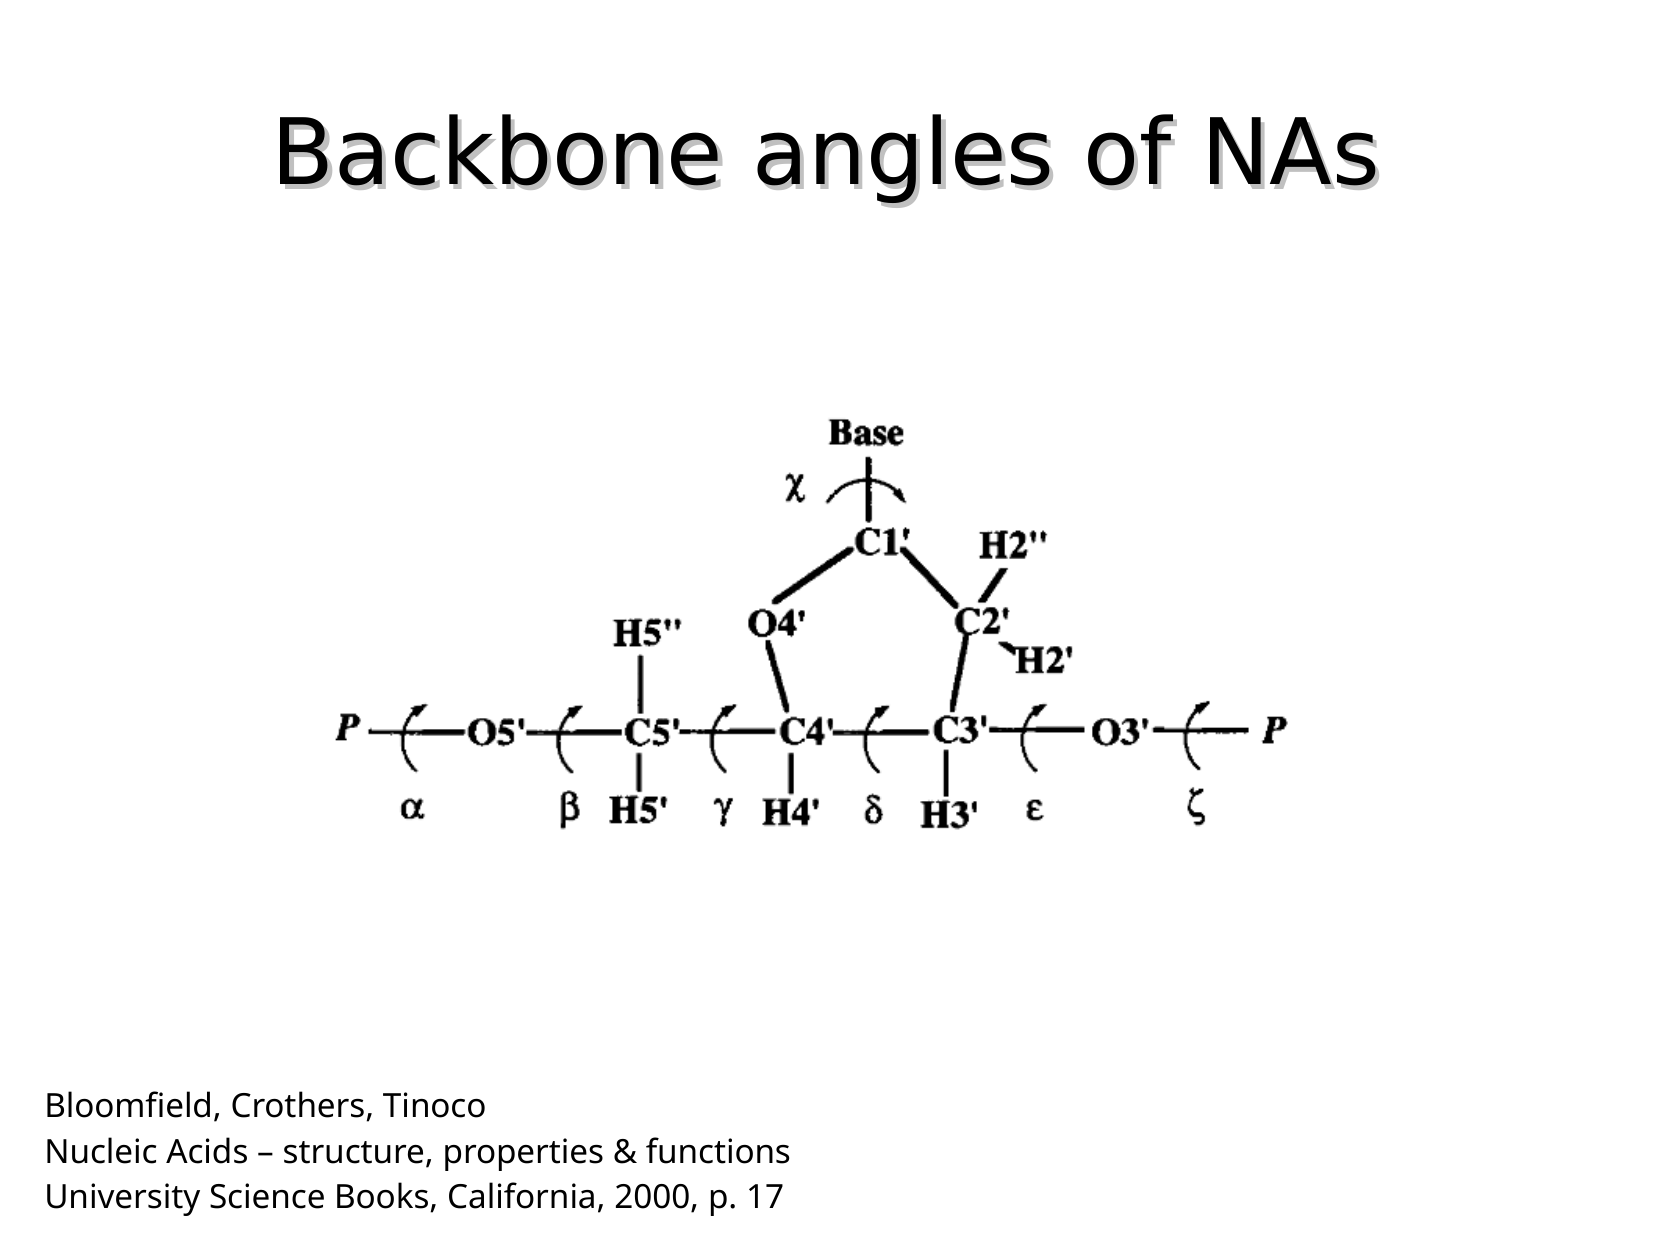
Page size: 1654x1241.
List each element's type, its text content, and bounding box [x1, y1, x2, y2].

title Backbone angles of NAs [82, 56, 1571, 250]
picture [261, 354, 1388, 872]
text_box Bloomfield, Crothers, Tinoco Nucleic Acids – structure, properties & functions University Science Books, California, 2000, p. 17 [29, 1074, 856, 1211]
